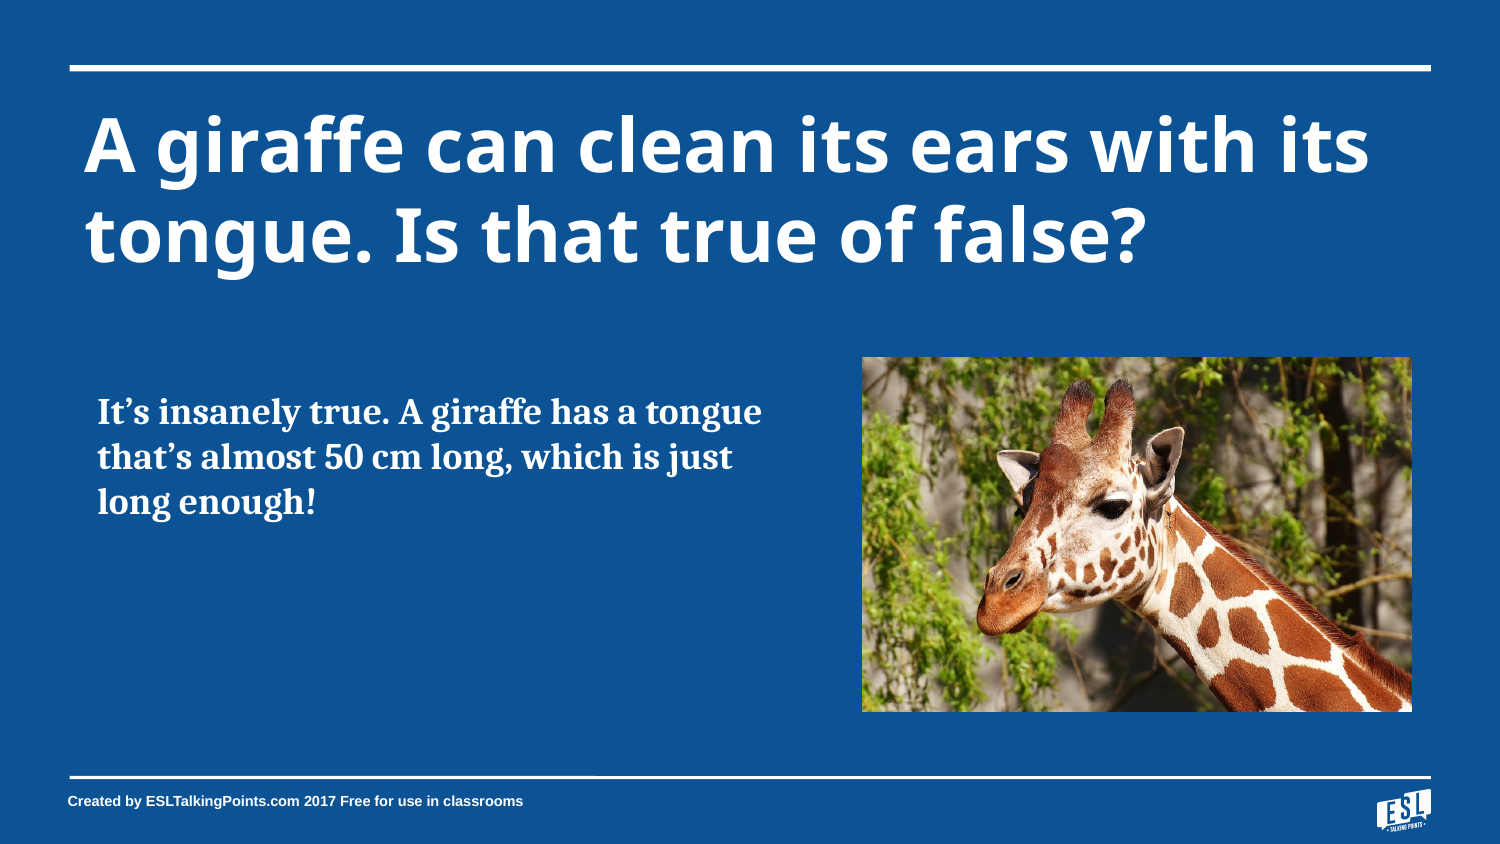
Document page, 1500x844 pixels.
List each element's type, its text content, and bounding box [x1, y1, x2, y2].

title A giraffe can clean its ears with its tongue. Is that true of false? [69, 82, 1431, 310]
picture [862, 357, 1412, 712]
picture [1377, 789, 1431, 832]
text_box Created by ESLTalkingPoints.com 2017 Free for use in classrooms [52, 779, 1070, 822]
title It’s insanely true. A giraffe has a tongue that’s almost 50 cm long, which is just long enough! [82, 371, 801, 740]
